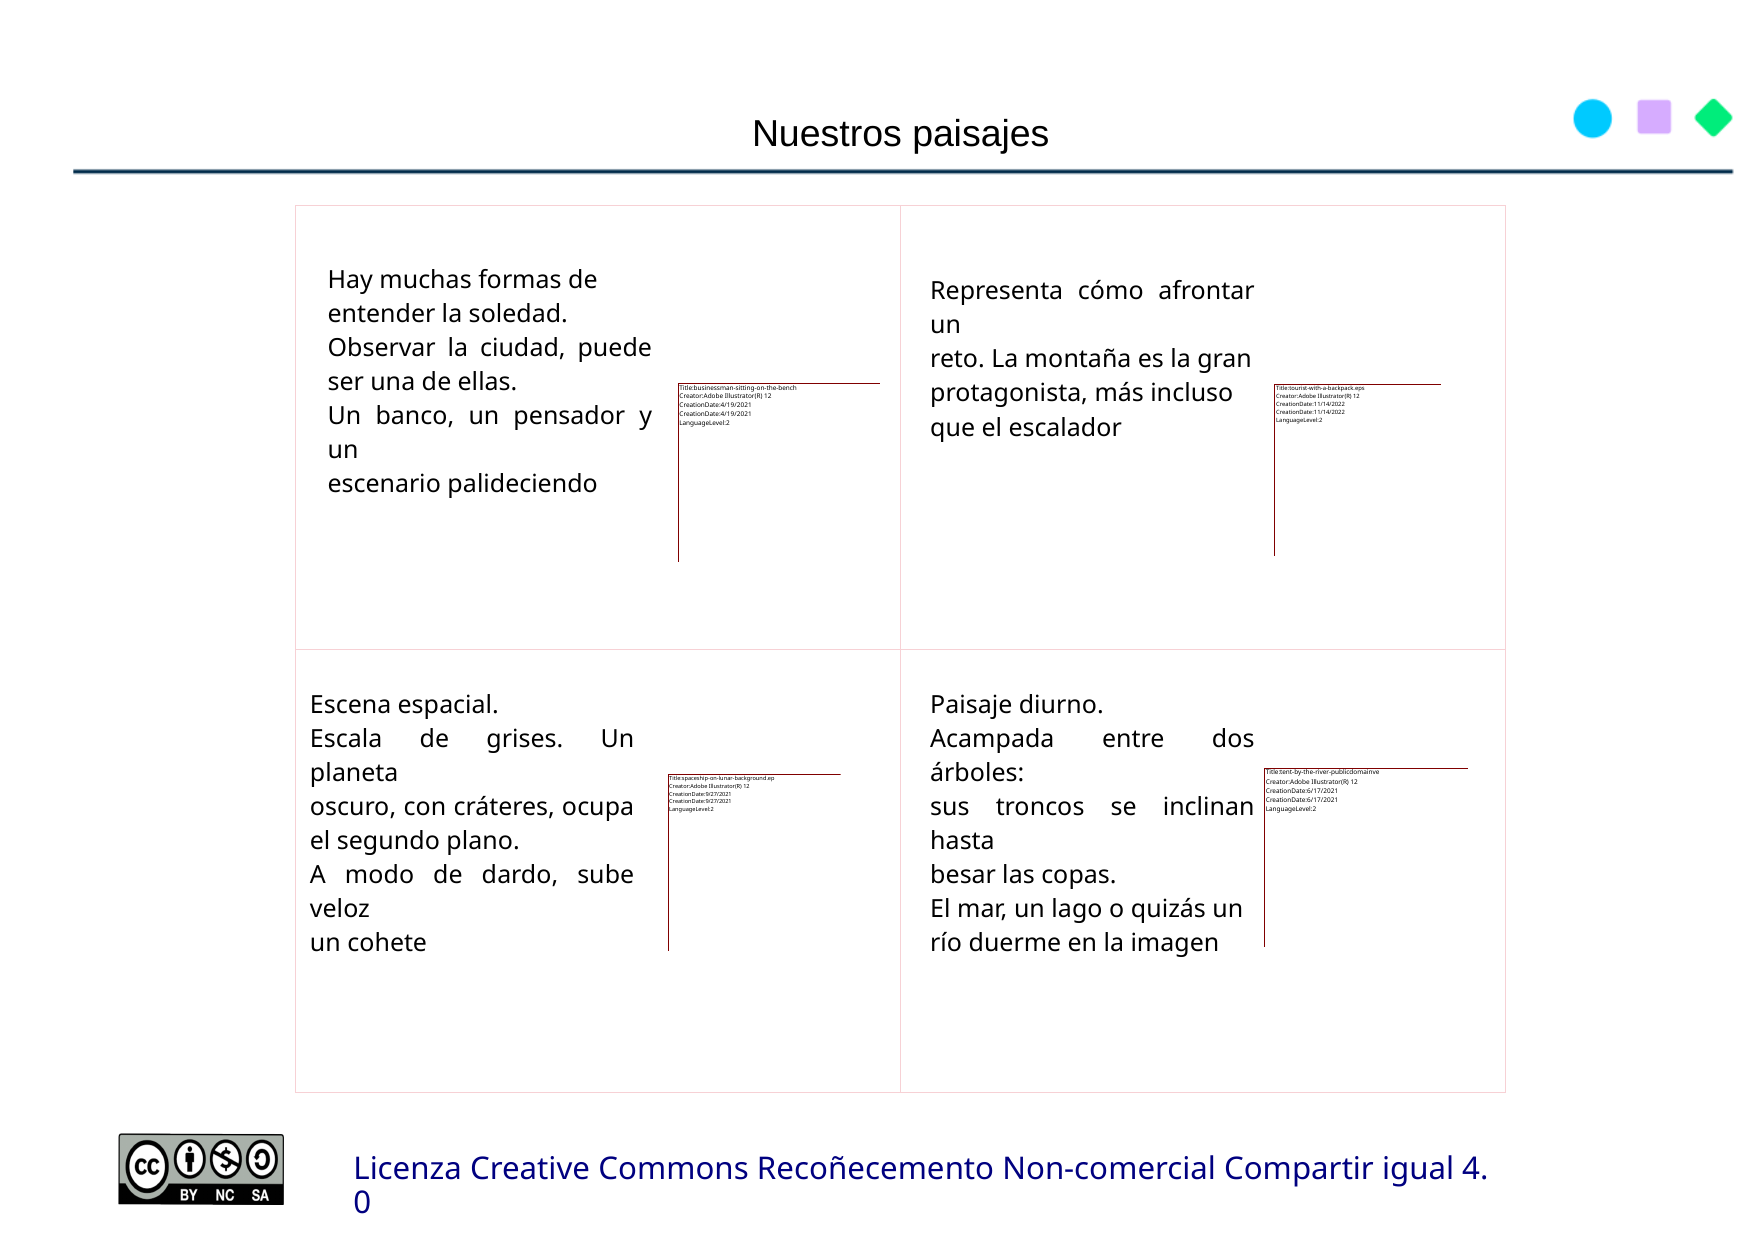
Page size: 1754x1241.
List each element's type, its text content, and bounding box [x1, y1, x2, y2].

picture [677, 382, 880, 562]
picture [1270, 767, 1470, 947]
table_header [296, 206, 900, 649]
picture [59, 70, 1743, 197]
text_box Hay muchas formas de entender la soledad. Observar la ciudad, puede ser una de ellas. Un banco, un pensador y un escenario palideciendo [312, 253, 668, 609]
table_cell [901, 650, 1505, 1092]
picture [1274, 383, 1447, 556]
text_box Licenza Creative Commons Recoñecemento Non-comercial Compartir igual 4.0 [338, 1119, 1506, 1217]
picture [667, 773, 845, 951]
table_cell [296, 650, 900, 1092]
text_box Paisaje diurno. Acampada entre dos árboles: sus troncos se inclinan hasta besar las copas. El mar, un lago o quizás un río duerme en la imagen [915, 679, 1270, 1034]
text_box Escena espacial. Escala de grises. Un planeta oscuro, con cráteres, ocupa el segundo plano. A modo de dardo, sube veloz un cohete [295, 679, 650, 1034]
picture [118, 1133, 284, 1205]
table_header [901, 206, 1505, 649]
text_box Representa cómo afrontar un reto. La montaña es la gran protagonista, más incluso que el escalador [915, 265, 1270, 621]
